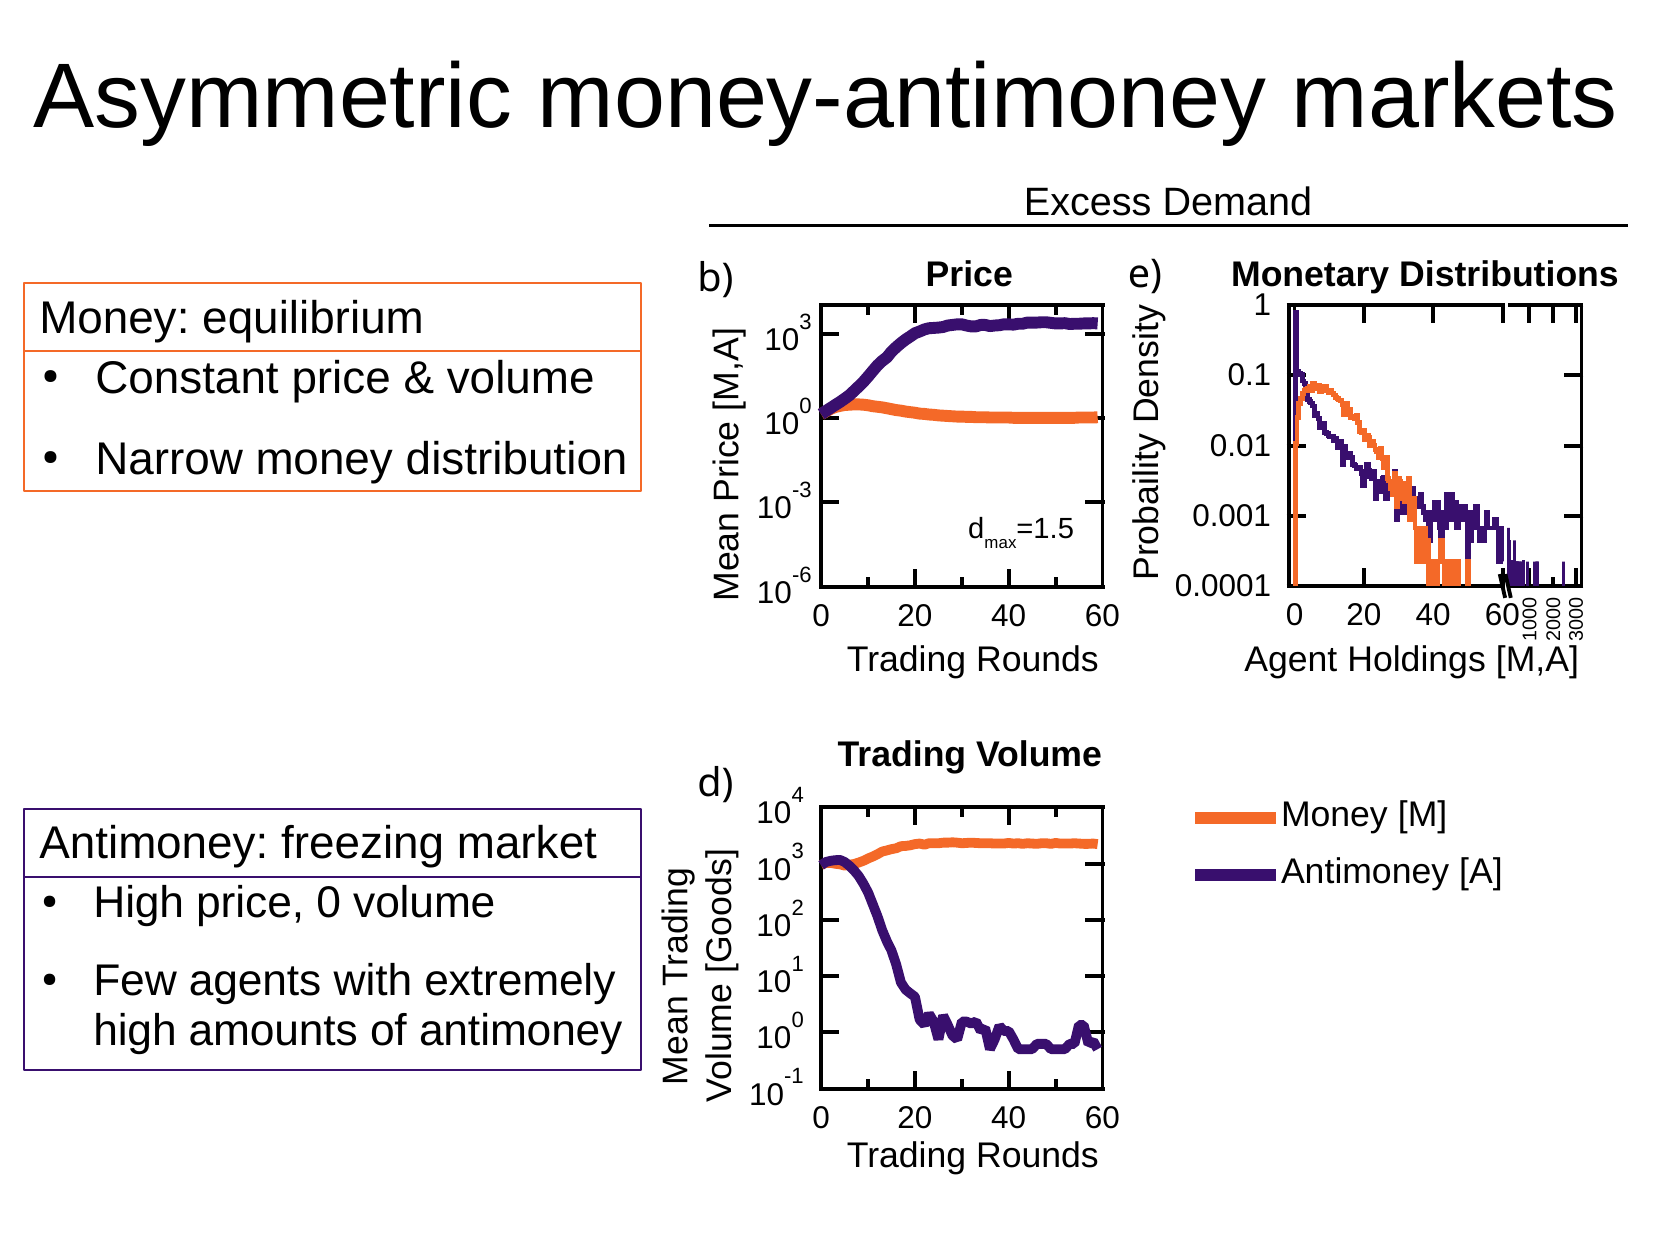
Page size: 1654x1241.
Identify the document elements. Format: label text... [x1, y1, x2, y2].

list Constant price & volume Narrow money distribution [23, 350, 642, 491]
text_box dmax=1.5 [953, 504, 1130, 571]
text_box Antimoney: freezing market [23, 808, 642, 876]
list High price, 0 volume Few agents with extremely high amounts of antimoney [23, 876, 642, 1071]
picture [657, 176, 1641, 1229]
title Asymmetric money-antimoney markets [19, 0, 1634, 199]
text_box Money: equilibrium [23, 283, 642, 350]
